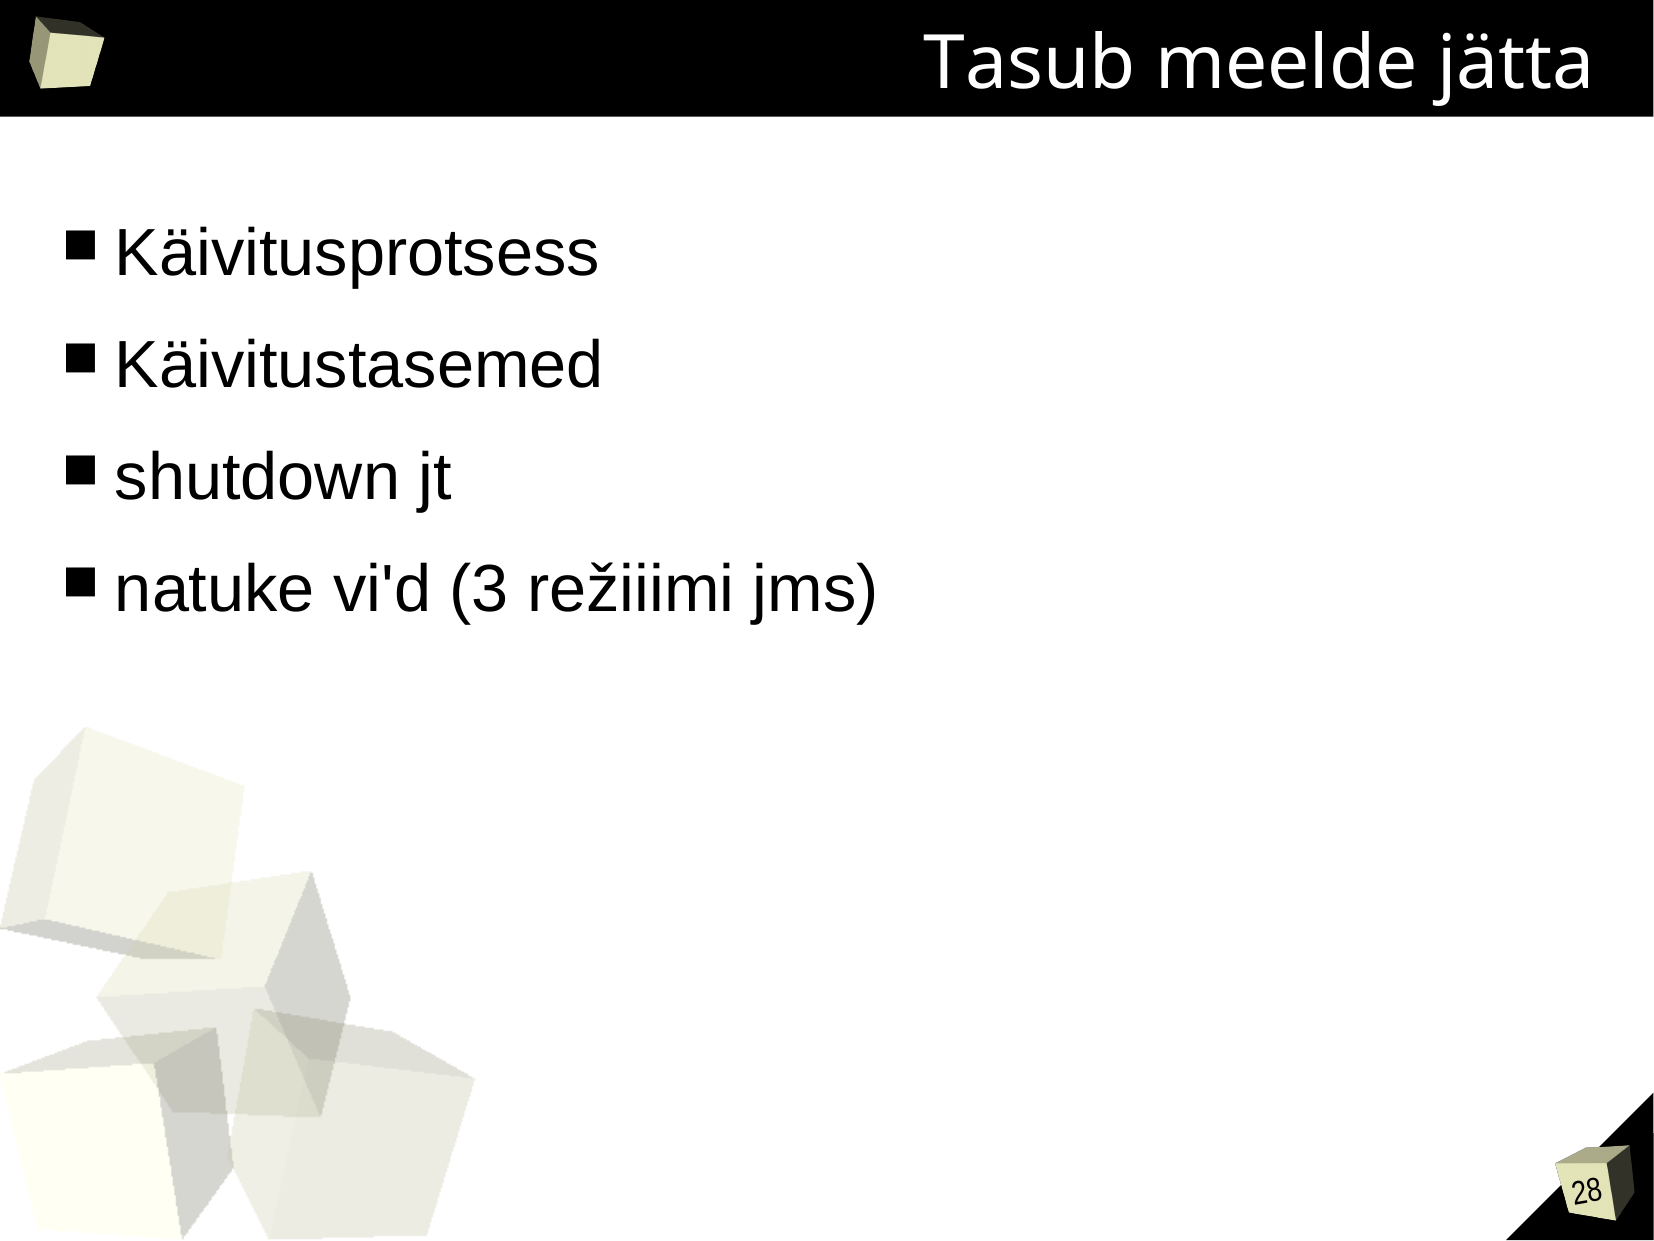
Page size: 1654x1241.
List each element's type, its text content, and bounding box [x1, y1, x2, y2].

list Käivitusprotsess Käivitustasemed shutdown jt natuke vi'd (3 režiiimi jms) [44, 177, 1611, 1214]
title Tasub meelde jätta [118, 0, 1595, 119]
picture [0, 726, 477, 1241]
